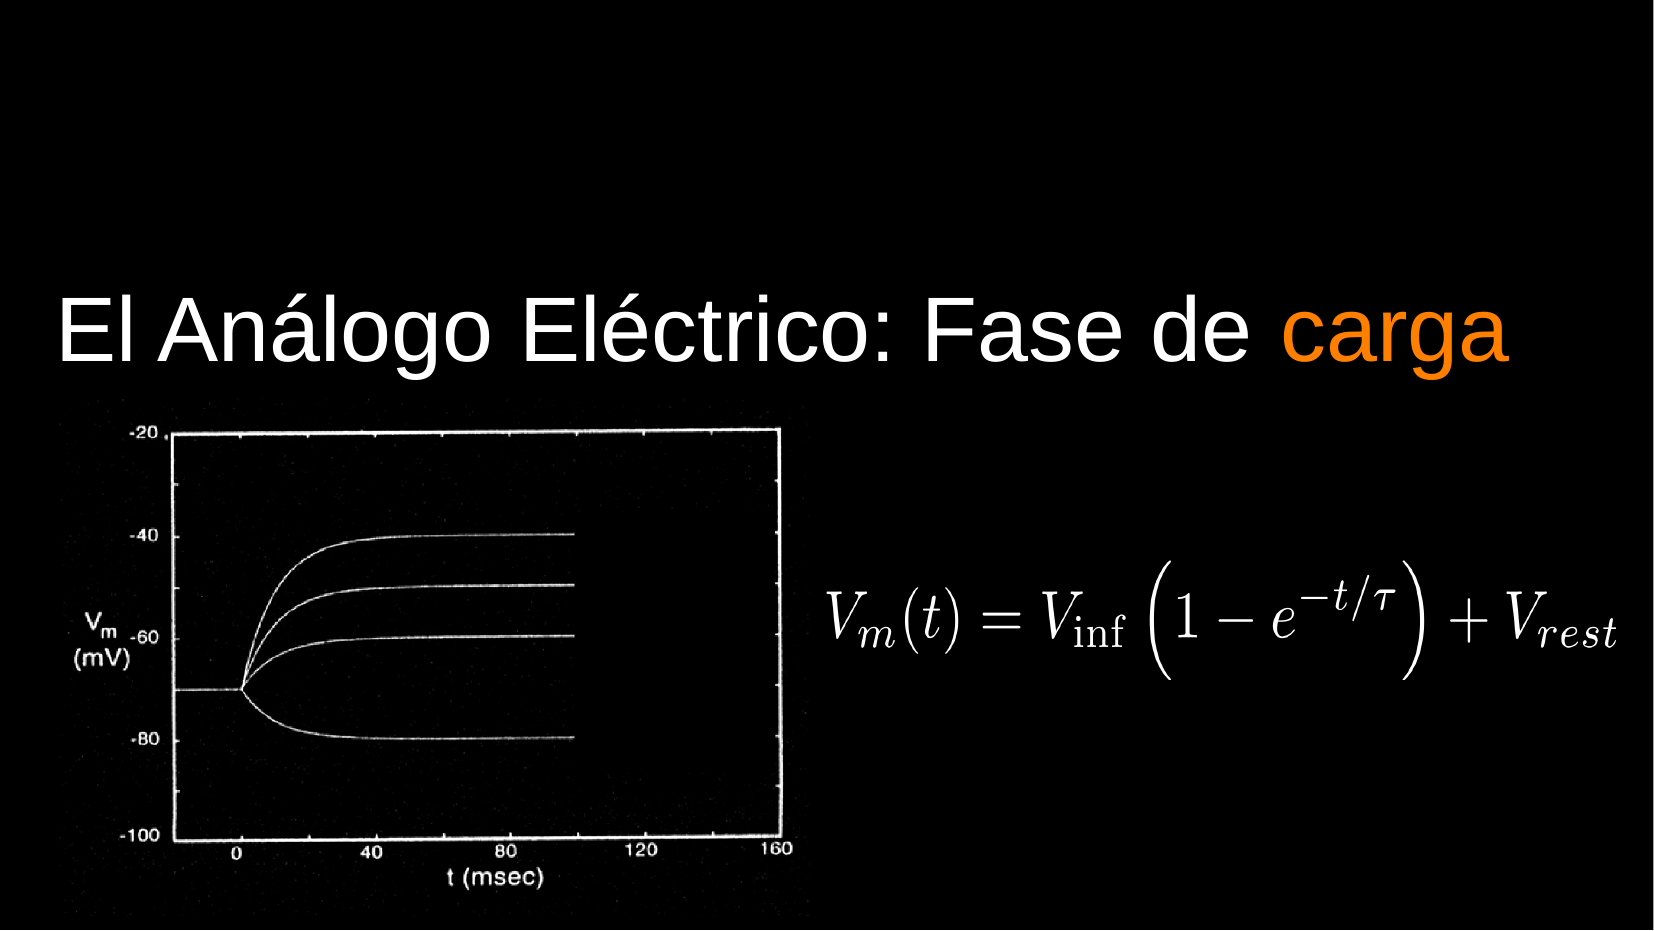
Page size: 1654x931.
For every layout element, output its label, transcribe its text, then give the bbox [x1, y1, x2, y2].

picture [826, 560, 1616, 680]
title El Análogo Eléctrico: Fase de carga [0, 252, 1583, 408]
picture [59, 398, 810, 916]
